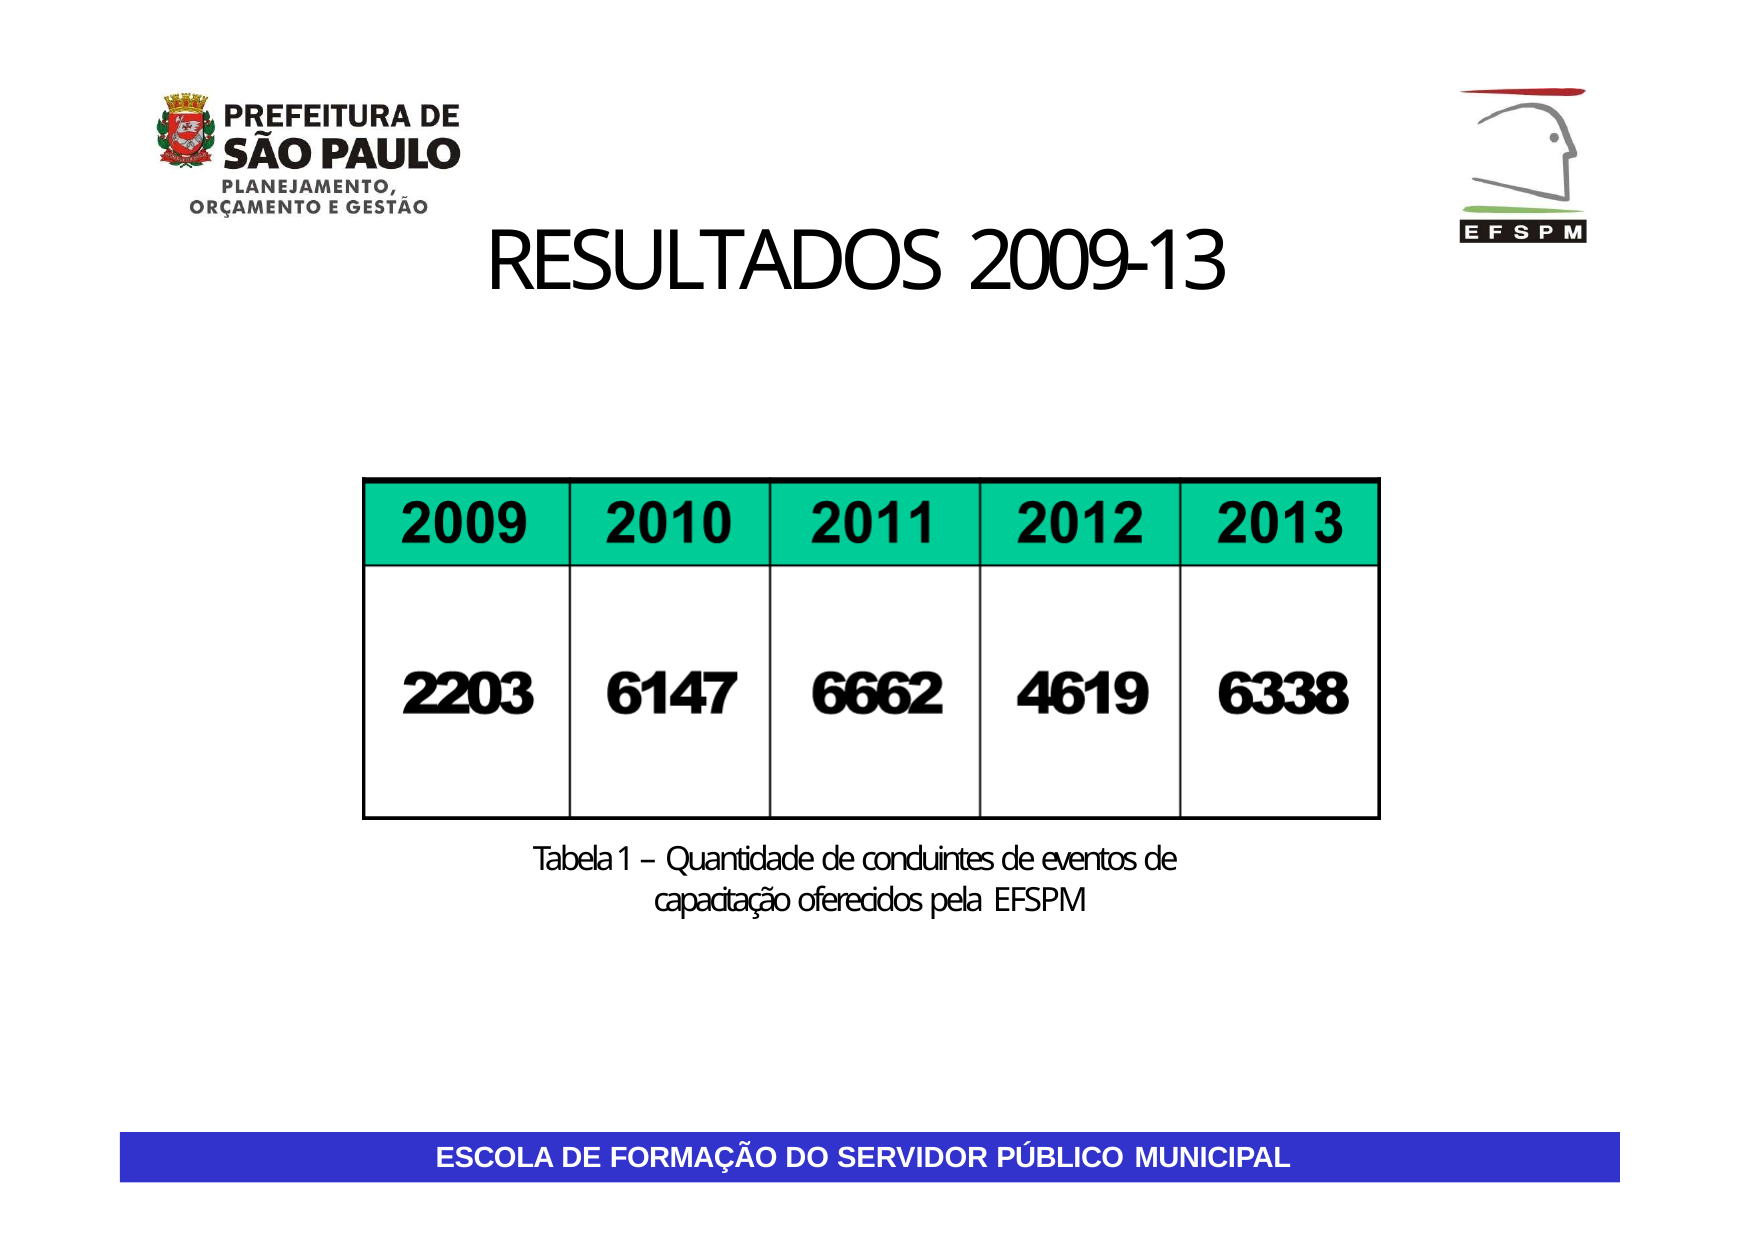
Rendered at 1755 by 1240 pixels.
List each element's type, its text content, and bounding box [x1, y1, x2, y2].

text_box Tabela 1 – Quantidade de concluintes de eventos de capacitação oferecidos pela EFSPM [530, 835, 1314, 920]
text_box ESCOLA DE FORMAÇÃO DO SERVIDOR PÚBLICO MUNICIPAL [433, 1134, 1298, 1178]
picture [362, 469, 1381, 821]
title RESULTADOS 2009-13 [482, 204, 1382, 309]
